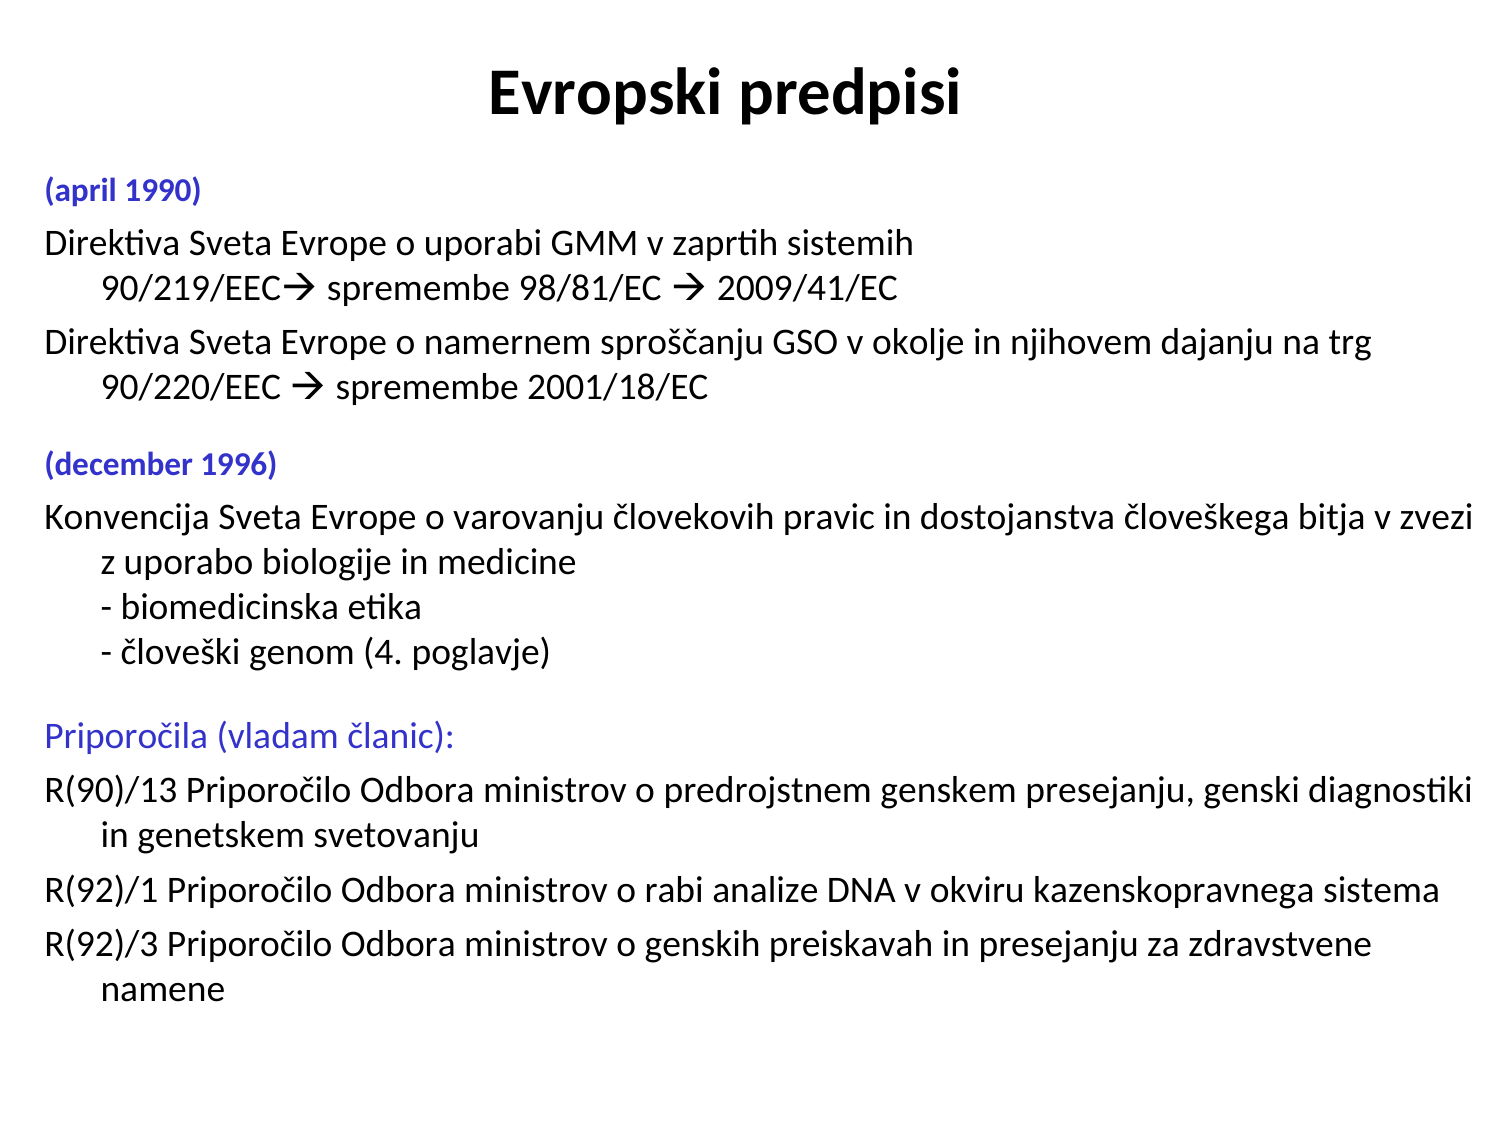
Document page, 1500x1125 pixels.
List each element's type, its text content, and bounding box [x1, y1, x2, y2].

list (april 1990) Direktiva Sveta Evrope o uporabi GMM v zaprtih sistemih 90/219/EEC spremembe 98/81/EC  2009/41/EC Direktiva Sveta Evrope o namernem sproščanju GSO v okolje in njihovem dajanju na trg 90/220/EEC  spremembe 2001/18/EC (december 1996) Konvencija Sveta Evrope o varovanju človekovih pravic in dostojanstva človeškega bitja v zvezi z uporabo biologije in medicine - biomedicinska etika - človeški genom (4. poglavje) Priporočila (vladam članic): R(90)/13 Priporočilo Odbora ministrov o predrojstnem genskem presejanju, genski diagnostiki in genetskem svetovanju R(92)/1 Priporočilo Odbora ministrov o rabi analize DNA v okviru kazenskopravnega sistema R(92)/3 Priporočilo Odbora ministrov o genskih preiskavah in presejanju za zdravstvene namene [29, 160, 1500, 1107]
title Evropski predpisi [88, 40, 1364, 136]
